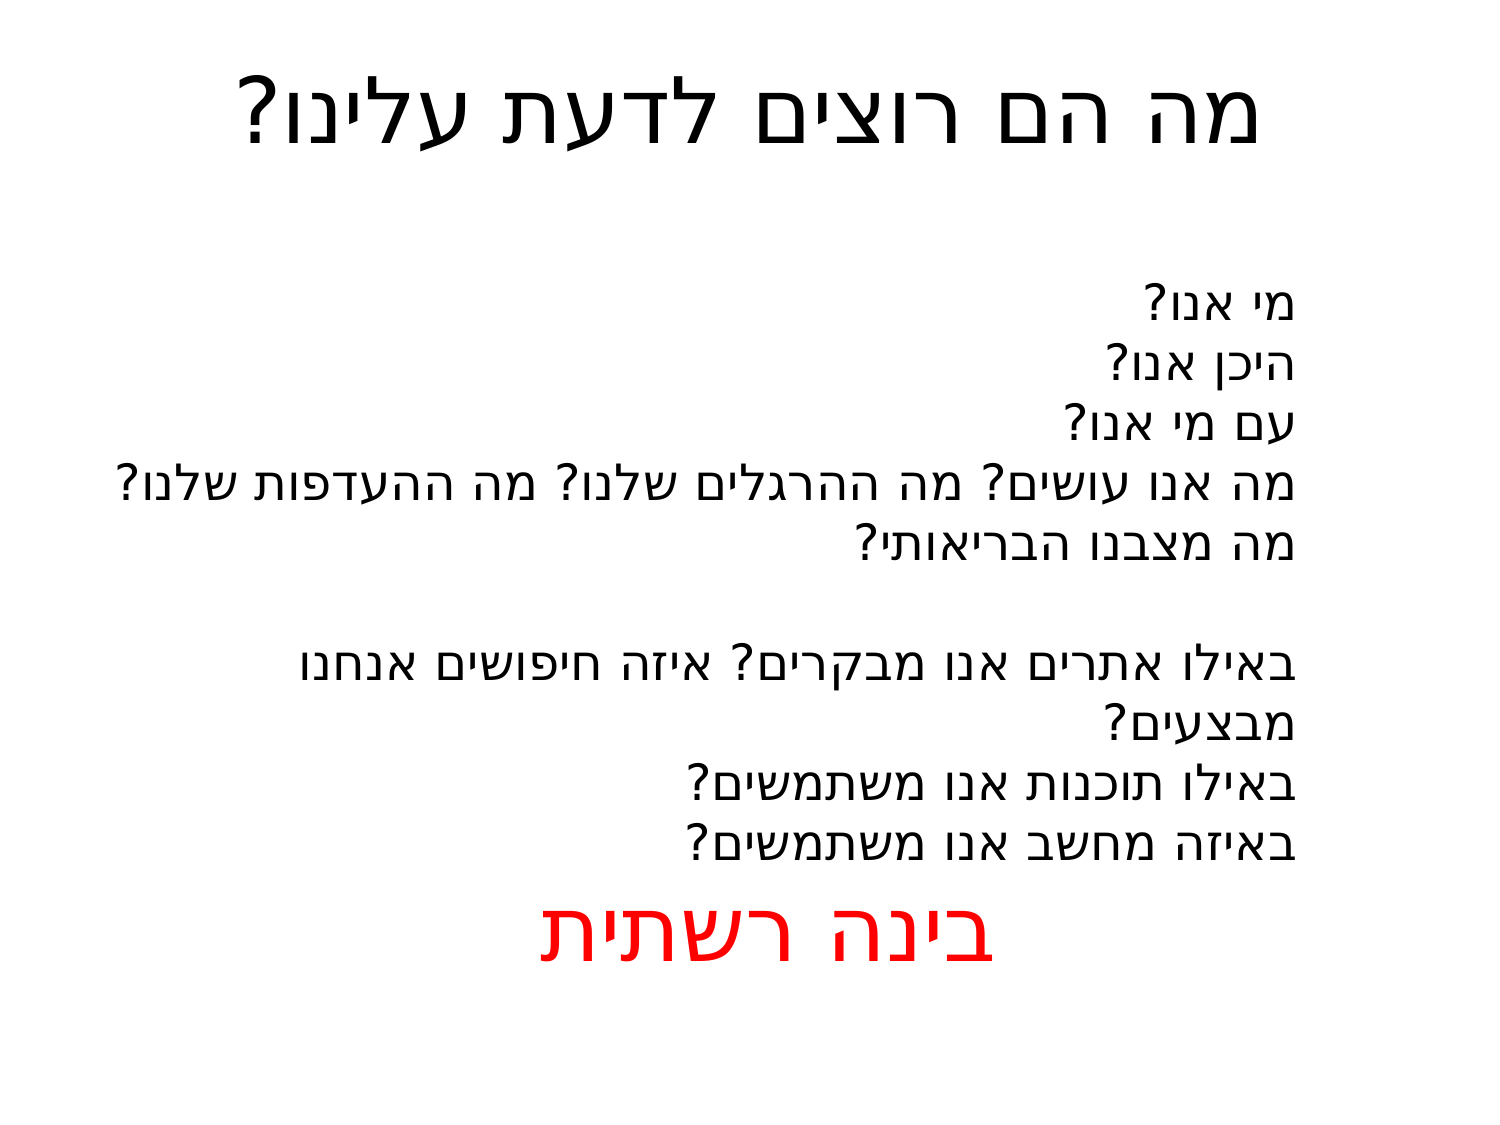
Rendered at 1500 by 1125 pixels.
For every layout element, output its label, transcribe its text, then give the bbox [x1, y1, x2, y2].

text_box מי אנו? היכן אנו? עם מי אנו? מה אנו עושים? מה ההרגלים שלנו? מה ההעדפות שלנו? מה מצבנו הבריאותי? באילו אתרים אנו מבקרים? איזה חיפושים אנחנו מבצעים? באילו תוכנות אנו משתמשים? באיזה מחשב אנו משתמשים? [74, 262, 1313, 1005]
text_box בינה רשתית [112, 862, 1425, 1050]
text_box מה הם רוצים לדעת עלינו? [75, 45, 1425, 233]
